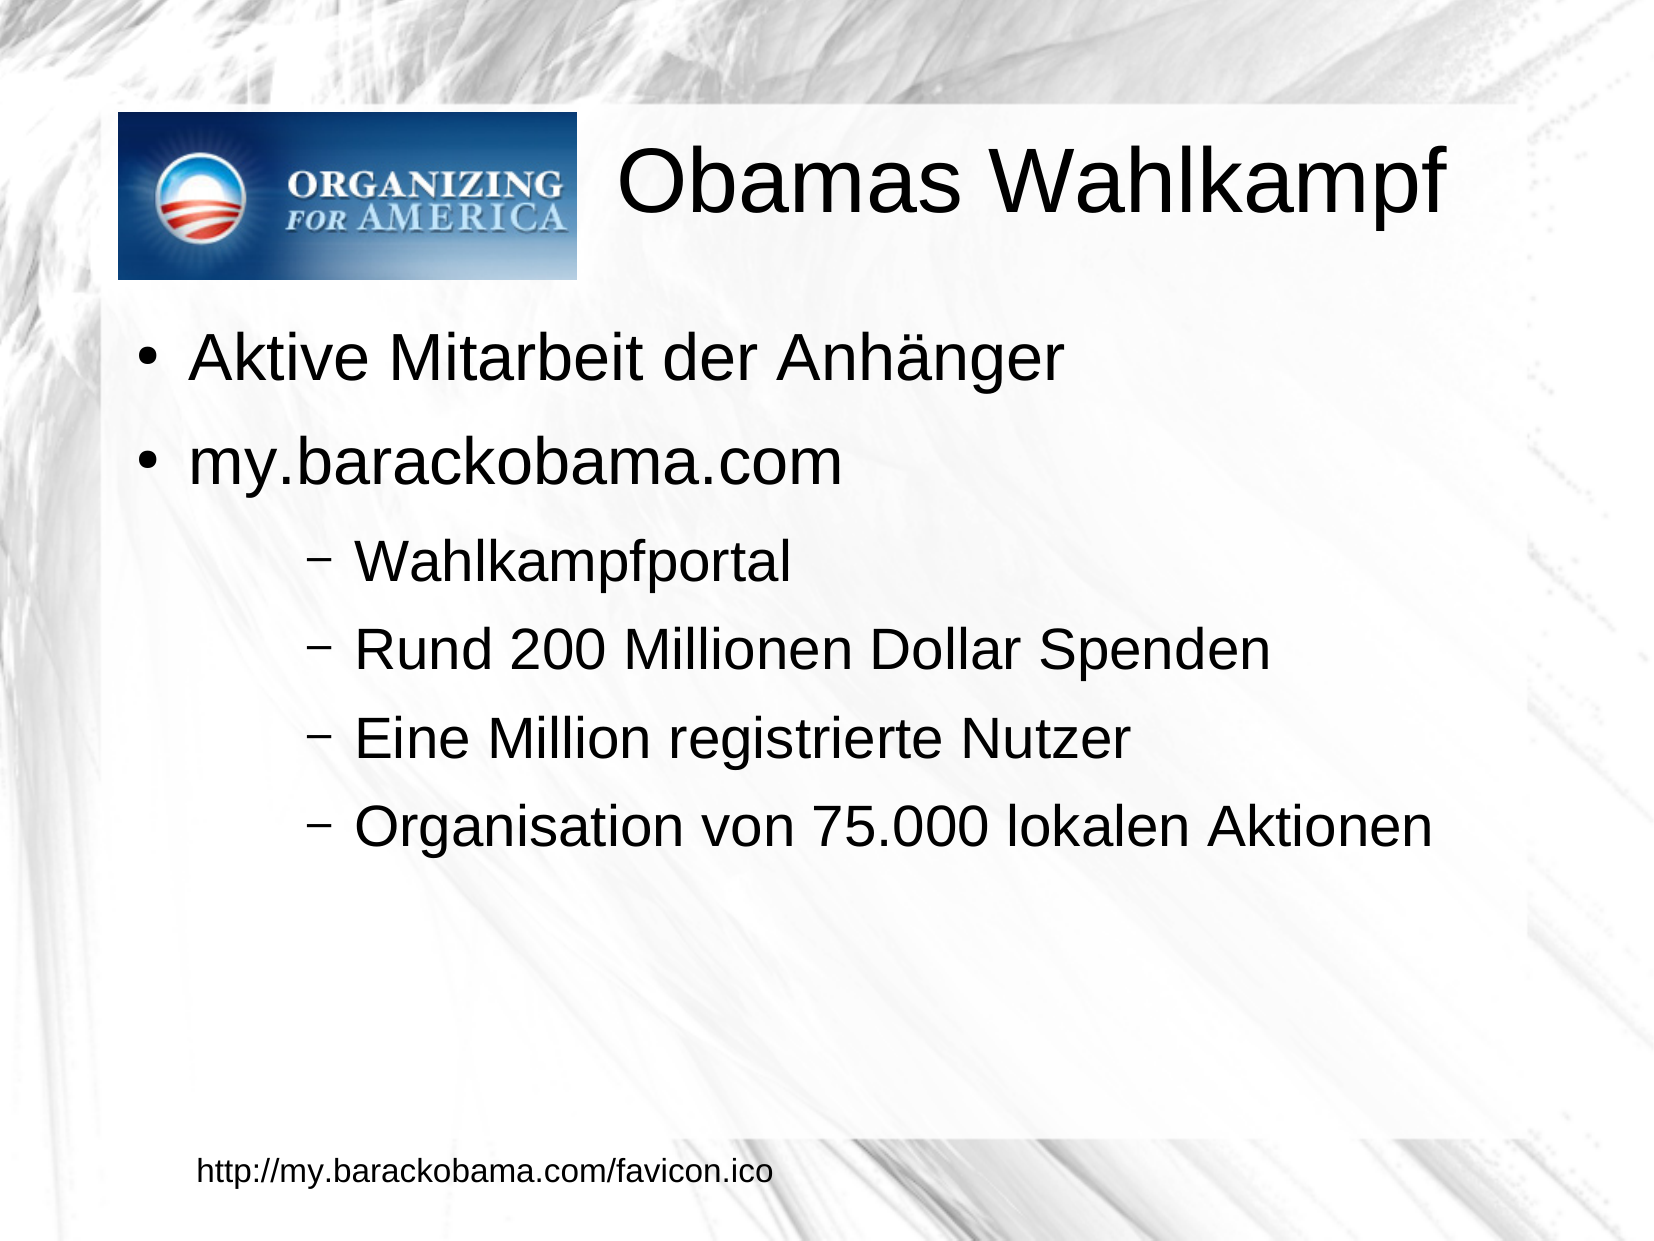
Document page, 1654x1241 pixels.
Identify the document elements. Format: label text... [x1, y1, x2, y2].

list Aktive Mitarbeit der Anhänger my.barackobama.com Wahlkampfportal Rund 200 Millionen Dollar Spenden Eine Million registrierte Nutzer Organisation von 75.000 lokalen Aktionen [118, 319, 1571, 1139]
title Obamas Wahlkampf [338, 96, 1654, 265]
text_box http://my.barackobama.com/favicon.ico [125, 1152, 884, 1190]
picture [0, 0, 1654, 1241]
